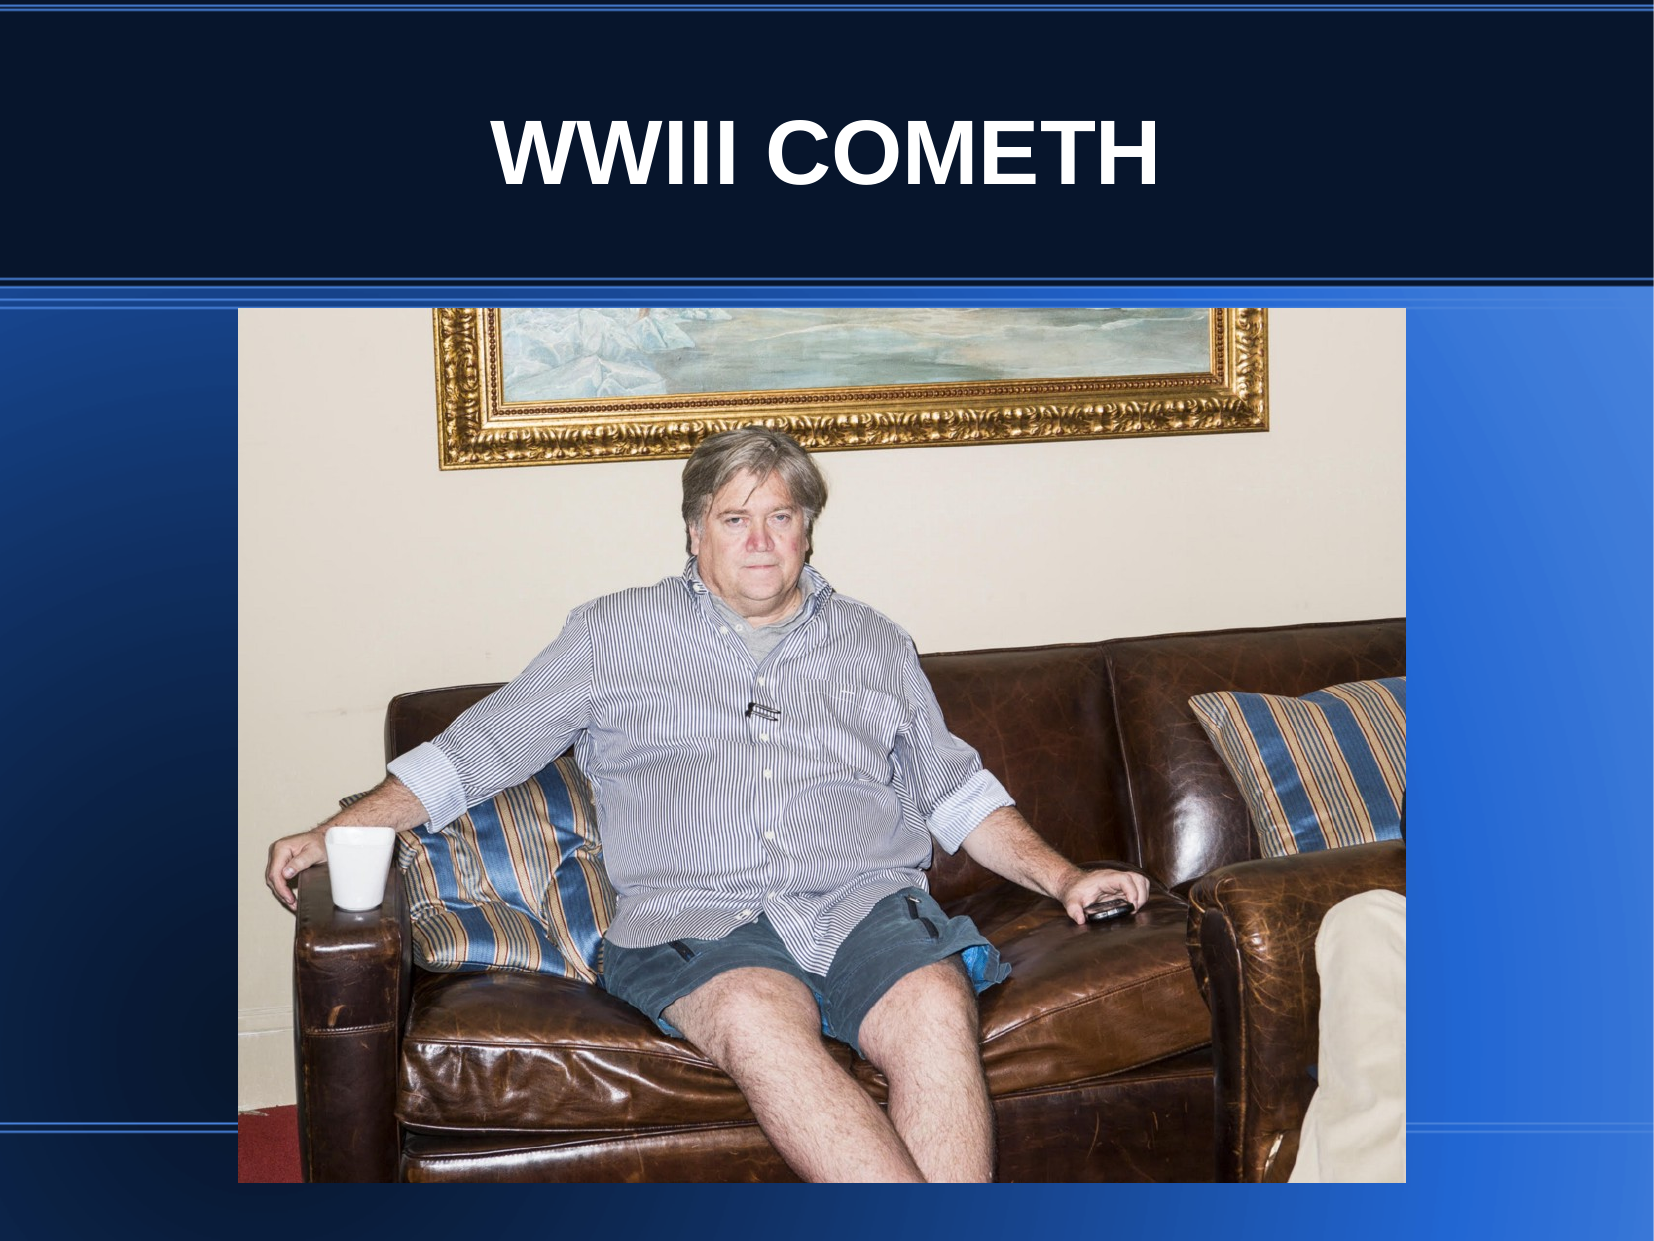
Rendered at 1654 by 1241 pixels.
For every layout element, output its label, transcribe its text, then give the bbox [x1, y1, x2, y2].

picture [0, 0, 1654, 1241]
title WWIII COMETH [82, 49, 1571, 257]
